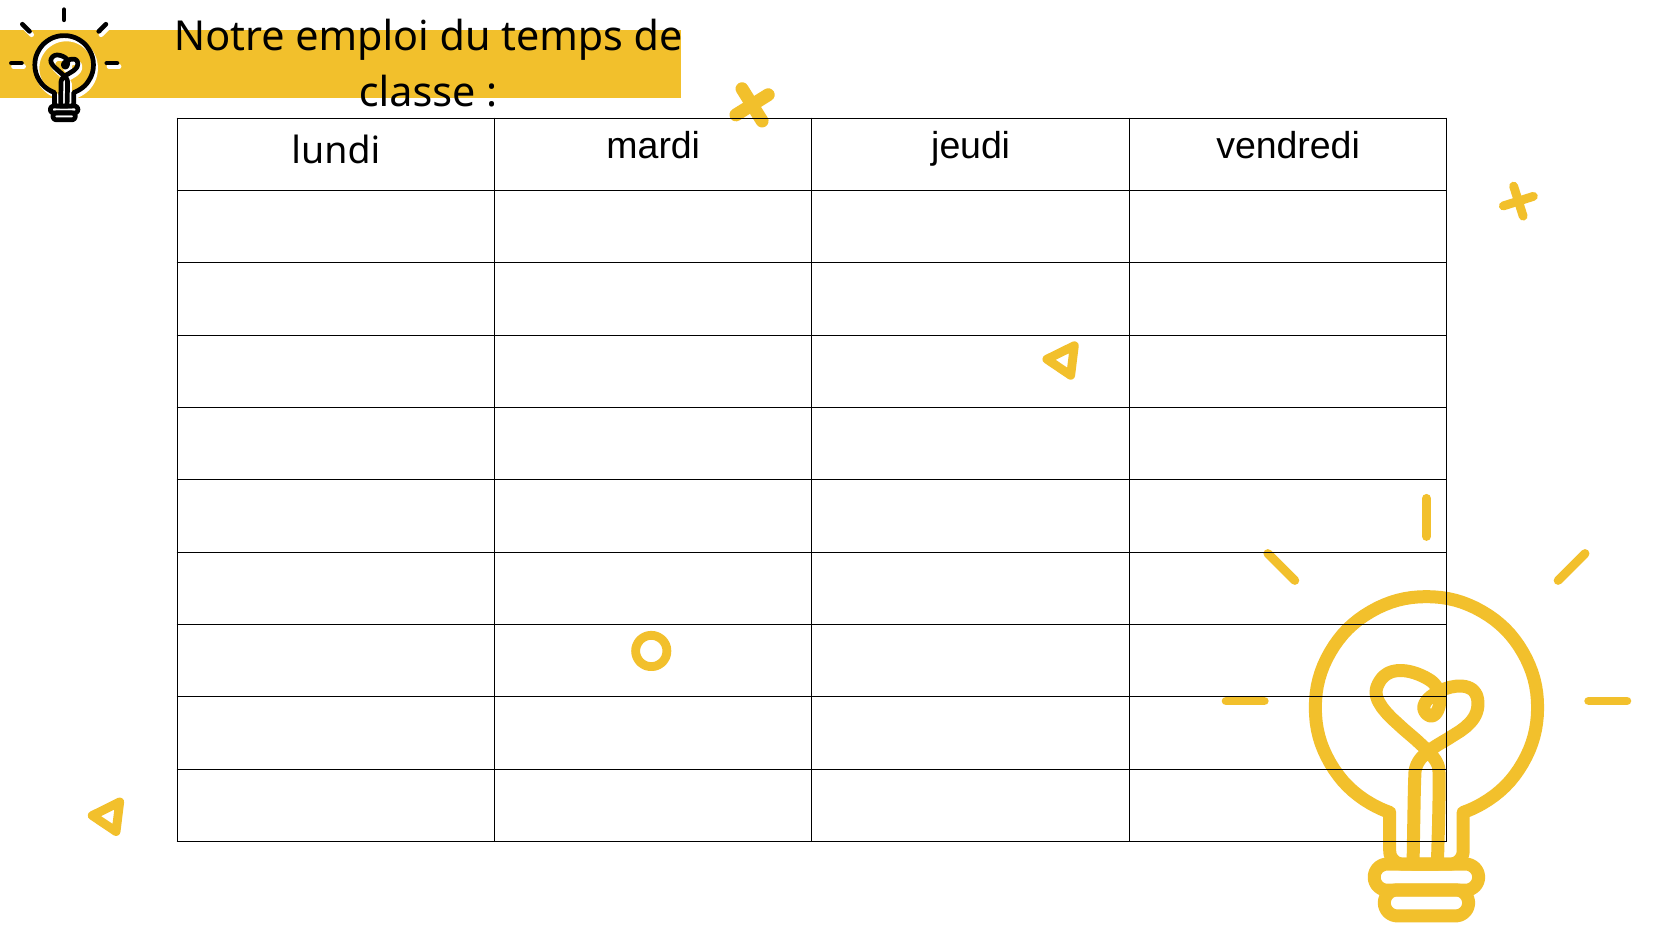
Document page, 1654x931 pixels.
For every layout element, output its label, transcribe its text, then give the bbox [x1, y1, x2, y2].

table_cell [812, 191, 1129, 262]
table_cell [178, 336, 494, 407]
table_cell [812, 480, 1129, 552]
table_cell [1130, 480, 1446, 552]
table_header vendredi [1130, 119, 1446, 190]
table_cell [1130, 408, 1446, 479]
table_cell [812, 408, 1129, 479]
table_cell [1130, 553, 1446, 624]
table_cell [812, 697, 1129, 769]
table_cell [495, 625, 811, 696]
table_cell [495, 697, 811, 769]
table_cell [178, 770, 494, 841]
table_cell [1130, 770, 1446, 841]
table_cell [495, 408, 811, 479]
table_cell [1130, 336, 1446, 407]
table_cell [812, 625, 1129, 696]
table_header lundi [178, 119, 494, 190]
table_header jeudi [812, 119, 1129, 190]
table_cell [495, 553, 811, 624]
table_cell [178, 191, 494, 262]
table_cell [495, 263, 811, 335]
table_cell [812, 553, 1129, 624]
table_cell [495, 336, 811, 407]
table_cell [178, 263, 494, 335]
table_cell [178, 625, 494, 696]
table_cell [178, 697, 494, 769]
table_cell [812, 770, 1129, 841]
table_cell [178, 480, 494, 552]
table_cell [178, 408, 494, 479]
table_cell [812, 336, 1129, 407]
table_cell [812, 263, 1129, 335]
title Notre emploi du temps de classe : [147, 5, 709, 119]
table_cell [1130, 191, 1446, 262]
table_cell [495, 480, 811, 552]
table_cell [1130, 263, 1446, 335]
table_cell [178, 553, 494, 624]
table_cell [1130, 625, 1446, 696]
table_cell [495, 191, 811, 262]
table_cell [1130, 697, 1446, 769]
table_cell [495, 770, 811, 841]
table_header mardi [495, 119, 811, 190]
